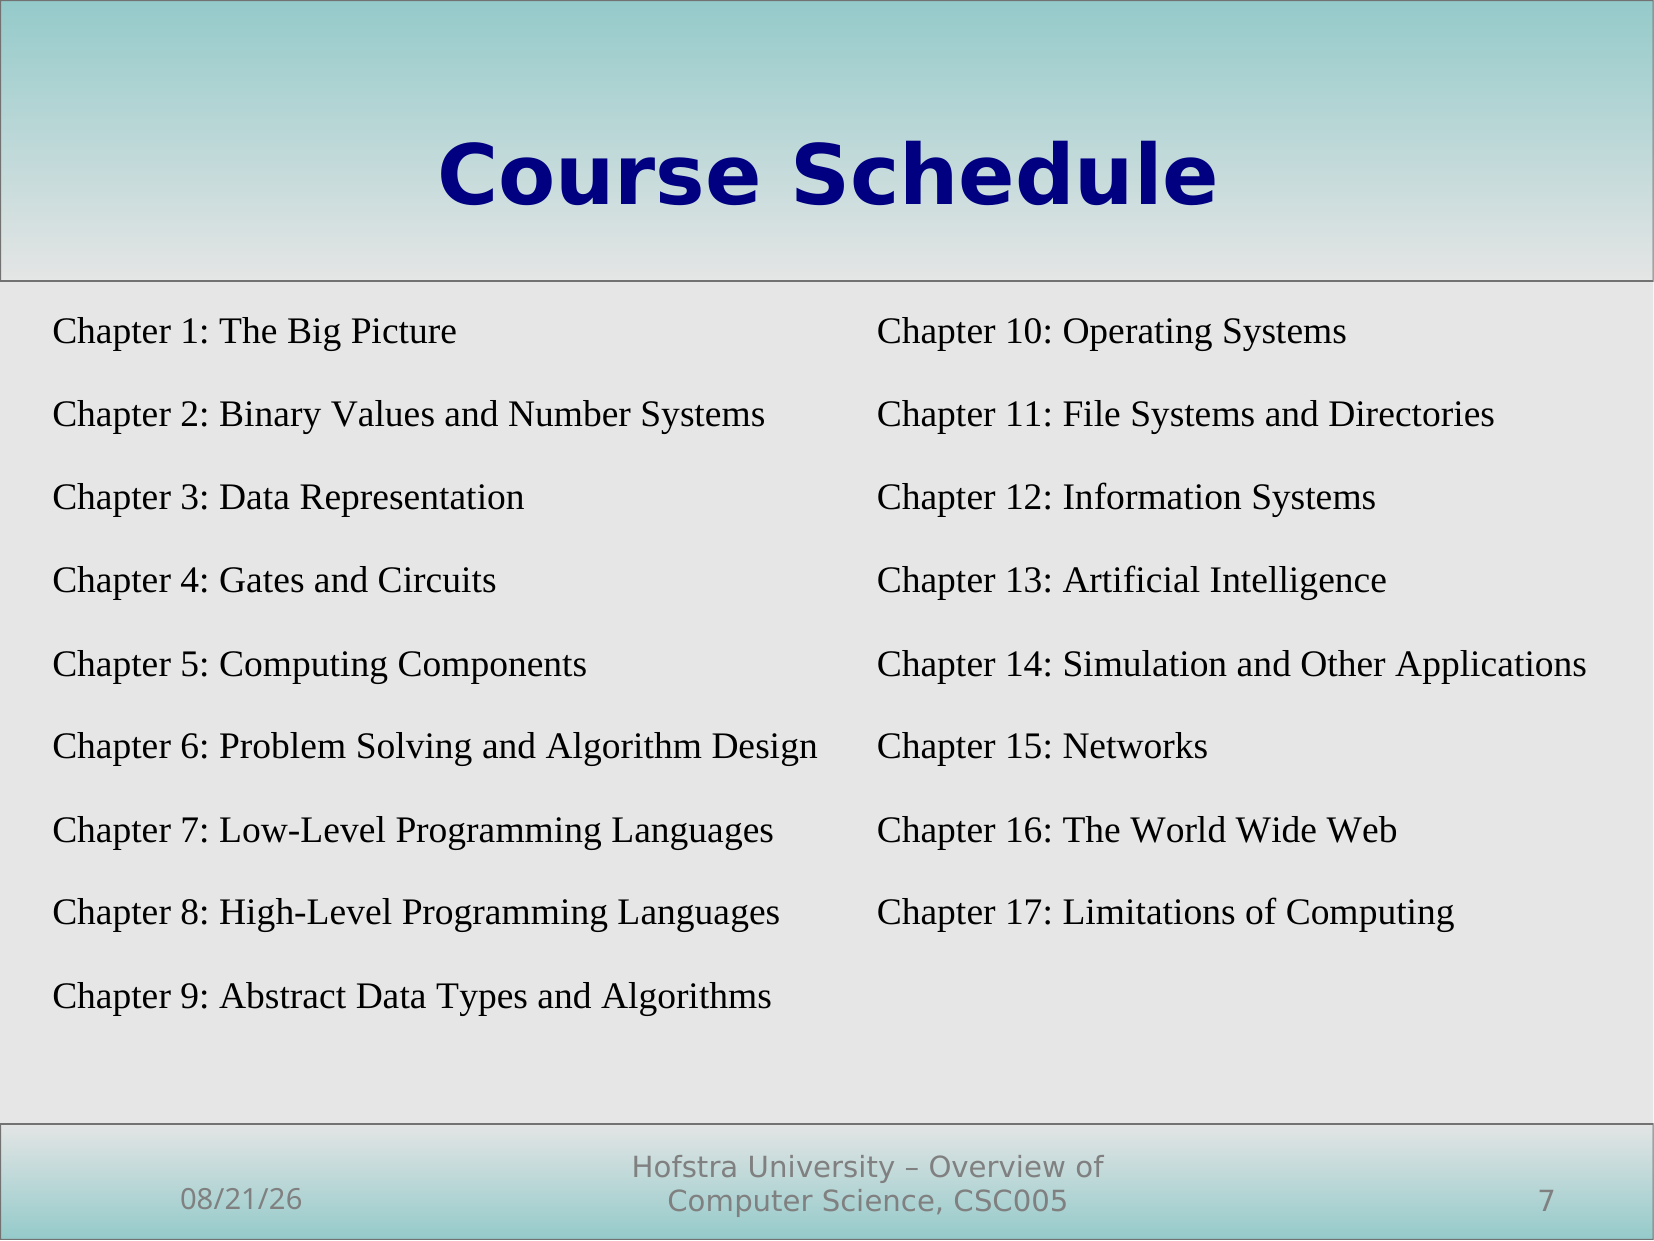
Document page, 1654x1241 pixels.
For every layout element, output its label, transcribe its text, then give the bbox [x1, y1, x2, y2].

text_box Chapter 10: Operating Systems Chapter 11: File Systems and Directories Chapter 12: Information Systems Chapter 13: Artificial Intelligence Chapter 14: Simulation and Other Applications Chapter 15: Networks Chapter 16: The World Wide Web Chapter 17: Limitations of Computing [862, 302, 1651, 976]
title Course Schedule [123, 87, 1534, 233]
text_box Chapter 1: The Big Picture Chapter 2: Binary Values and Number Systems Chapter 3: Data Representation Chapter 4: Gates and Circuits Chapter 5: Computing Components Chapter 6: Problem Solving and Algorithm Design Chapter 7: Low-Level Programming Languages Chapter 8: High-Level Programming Languages Chapter 9: Abstract Data Types and Algorithms [37, 302, 877, 1117]
